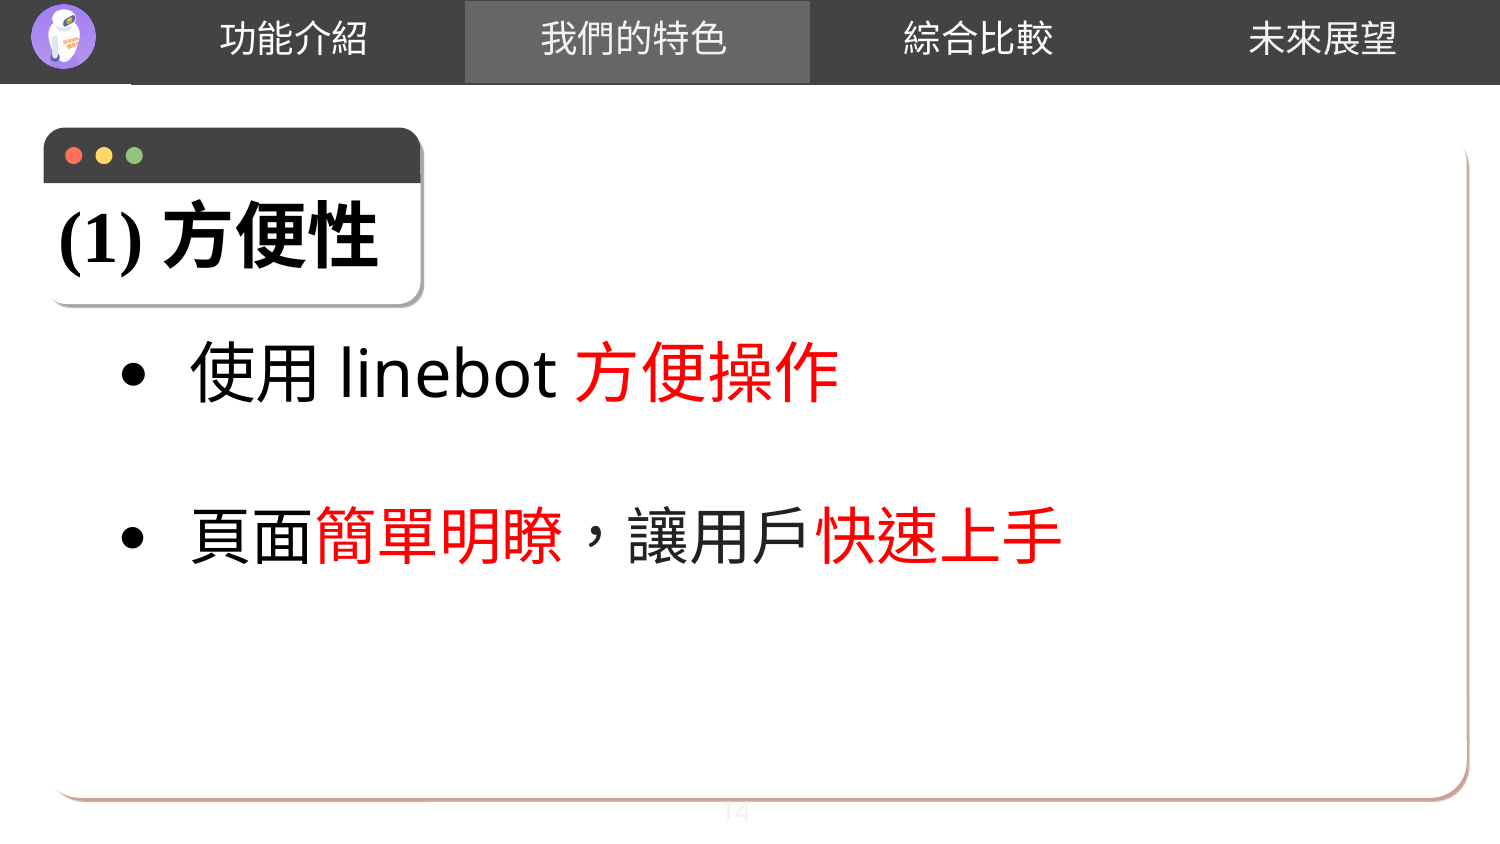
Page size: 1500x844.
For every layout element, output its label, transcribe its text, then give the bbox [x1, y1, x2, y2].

text_box (1)方便性 [43, 182, 421, 305]
text_box [43, 127, 1467, 798]
picture [31, 4, 96, 69]
text_box 我們的特色 [464, 0, 810, 84]
text_box 功能介紹 [131, 0, 464, 84]
text_box 使用linebot方便操作 頁面簡單明瞭，讓用戶快速上手 [92, 323, 1408, 767]
text_box 未來展望 [1153, 0, 1500, 84]
text_box 綜合比較 [810, 0, 1153, 84]
text_box [0, 0, 131, 84]
text_box 14 [705, 779, 796, 844]
